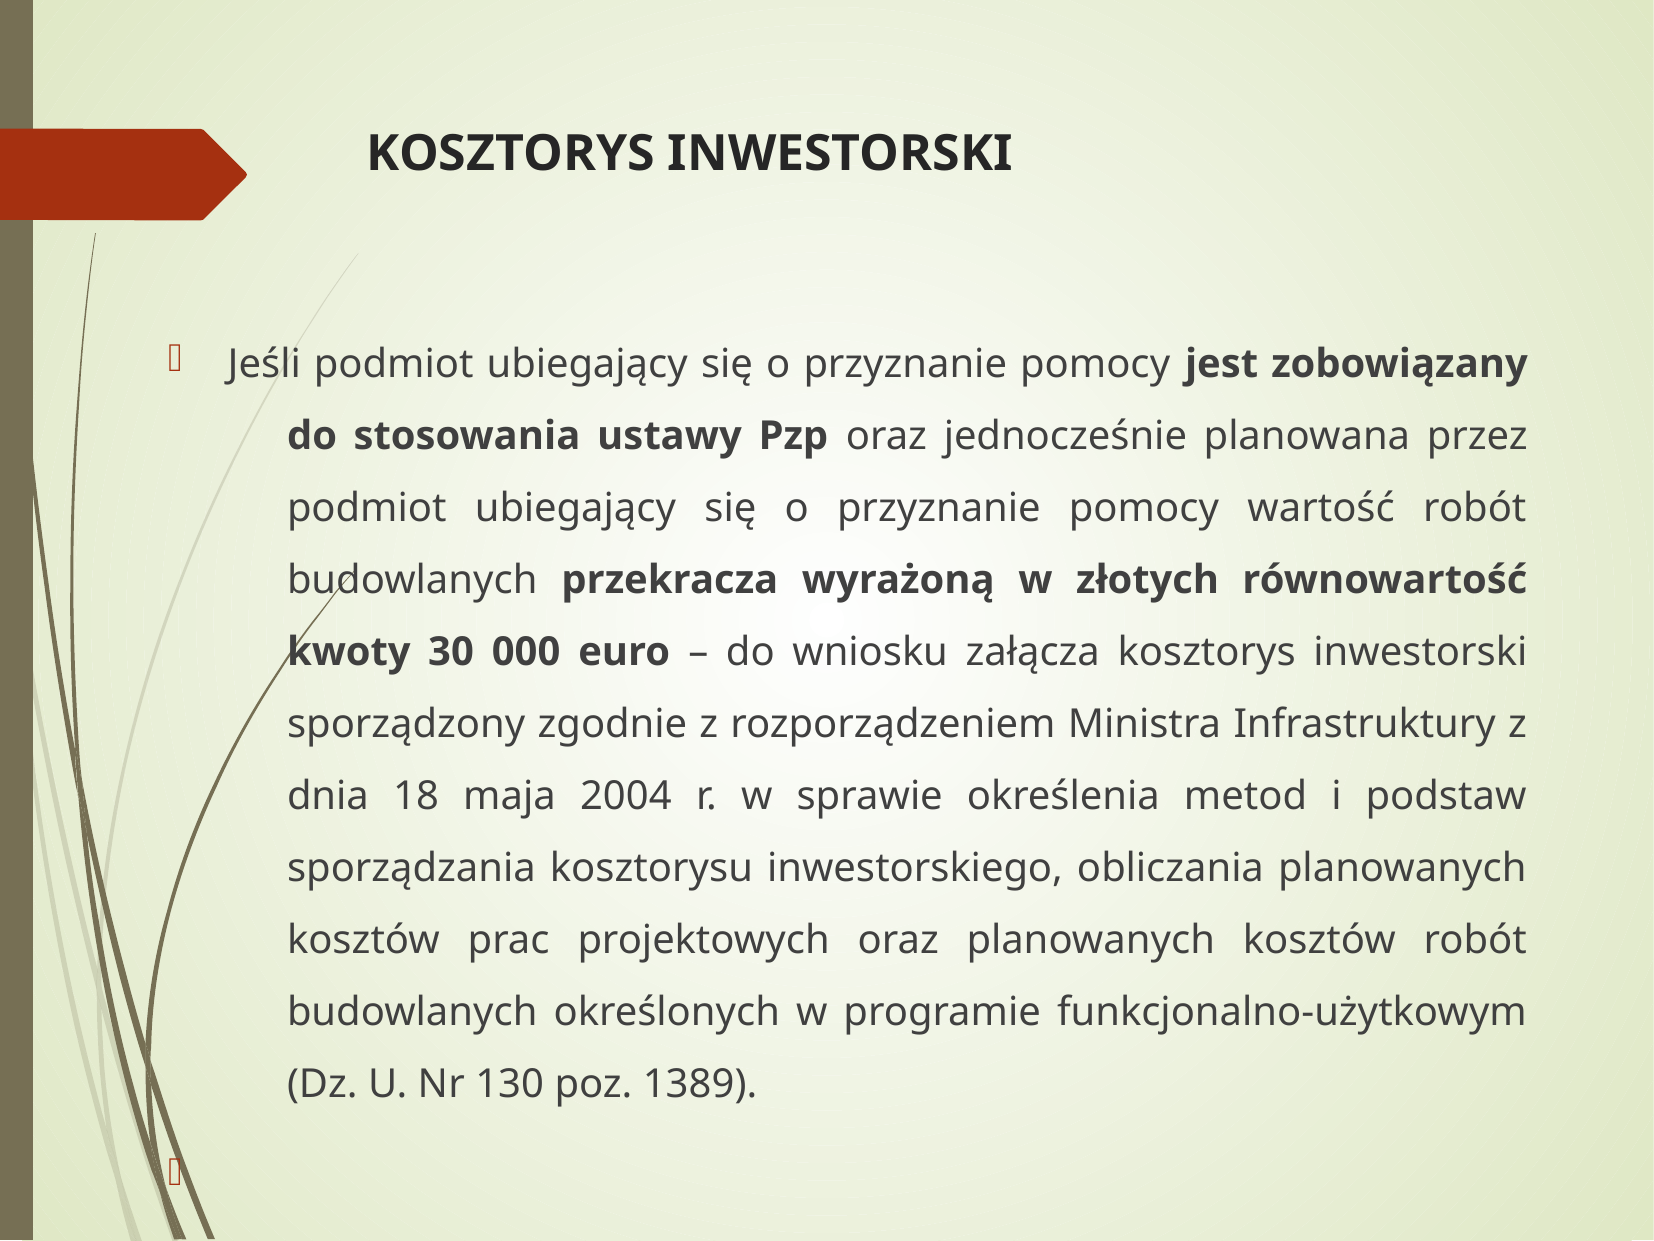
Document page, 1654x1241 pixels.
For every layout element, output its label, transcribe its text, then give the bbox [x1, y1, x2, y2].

list Jeśli podmiot ubiegający się o przyznanie pomocy jest zobowiązany do stosowania ustawy Pzp oraz jednocześnie planowana przez podmiot ubiegający się o przyznanie pomocy wartość robót budowlanych przekracza wyrażoną w złotych równowartość kwoty 30 000 euro – do wniosku załącza kosztorys inwestorski sporządzony zgodnie z rozporządzeniem Ministra Infrastruktury z dnia 18 maja 2004 r. w sprawie określenia metod i podstaw sporządzania kosztorysu inwestorskiego, obliczania planowanych kosztów prac projektowych oraz planowanych kosztów robót budowlanych określonych w programie funkcjonalno-użytkowym (Dz. U. Nr 130 poz. 1389). [153, 306, 1544, 1157]
title KOSZTORYS INWESTORSKI [351, 112, 1544, 306]
